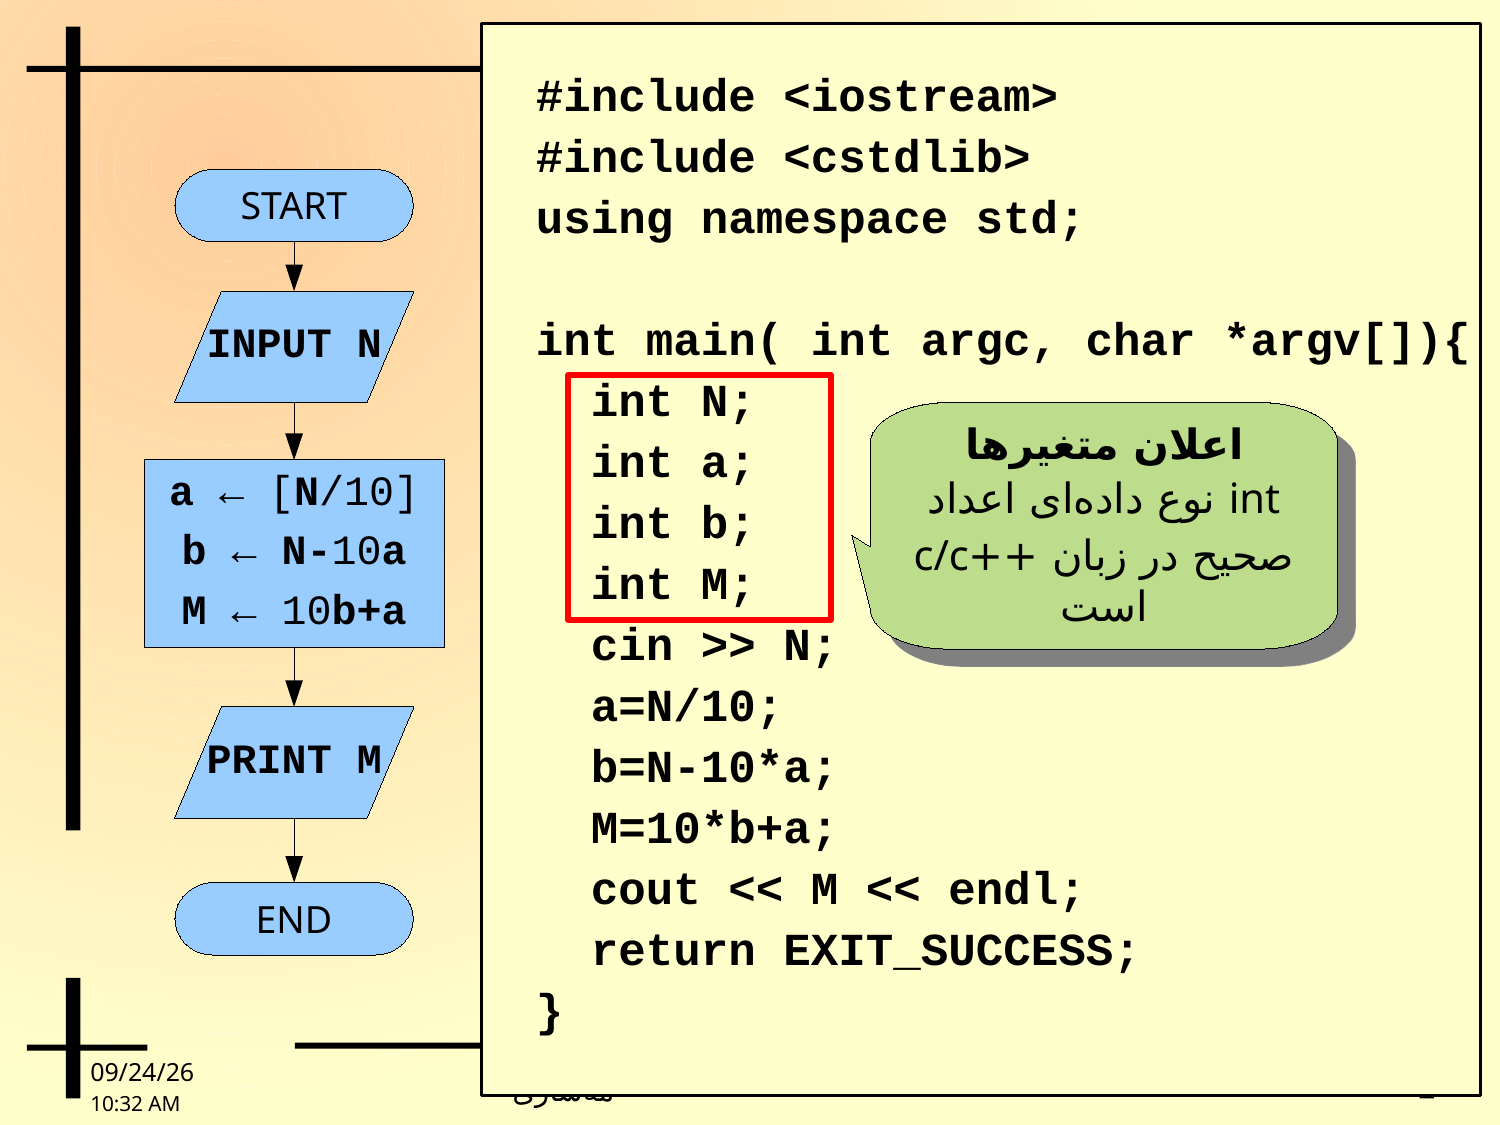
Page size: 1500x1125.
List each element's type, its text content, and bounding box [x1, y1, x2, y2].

list #include <iostream> #include <cstdlib> using namespace std; int main( int argc, char *argv[]){ int N; int a; int b; int M; cin >> N; a=N/10; b=N-10*a; M=10*b+a; cout << M << endl; return EXIT_SUCCESS; } [481, 23, 1481, 1096]
text_box END [174, 882, 414, 956]
text_box PRINT M [174, 706, 414, 819]
text_box INPUT N [174, 291, 414, 403]
text_box START [174, 169, 414, 242]
text_box اعلان متغیرها int نوع داده‌ای اعداد صحیح در زبان ++c/c است [851, 402, 1338, 650]
text_box a ← [N/10] b ← N-10a M ← 10b+a [144, 459, 445, 648]
